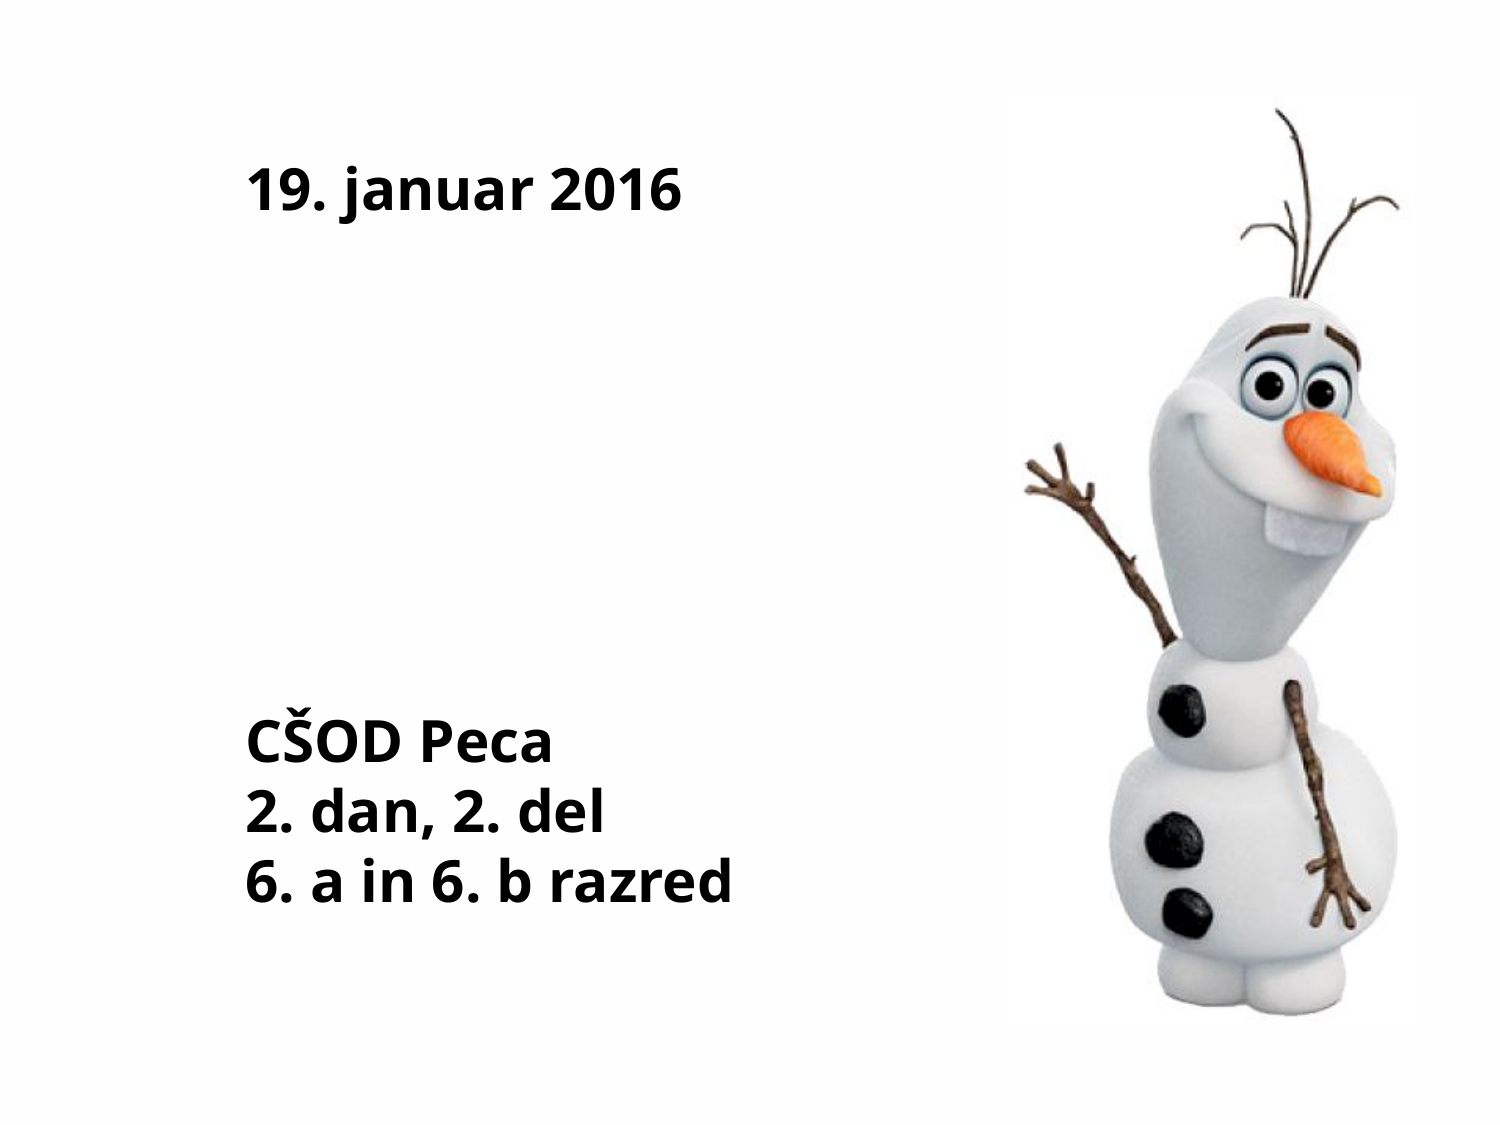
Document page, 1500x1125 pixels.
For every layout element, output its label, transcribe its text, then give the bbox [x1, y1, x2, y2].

picture [1009, 97, 1415, 1030]
text_box CŠOD Peca 2. dan, 2. del 6. a in 6. b razred [230, 696, 579, 925]
text_box 19. januar 2016 [230, 145, 522, 231]
